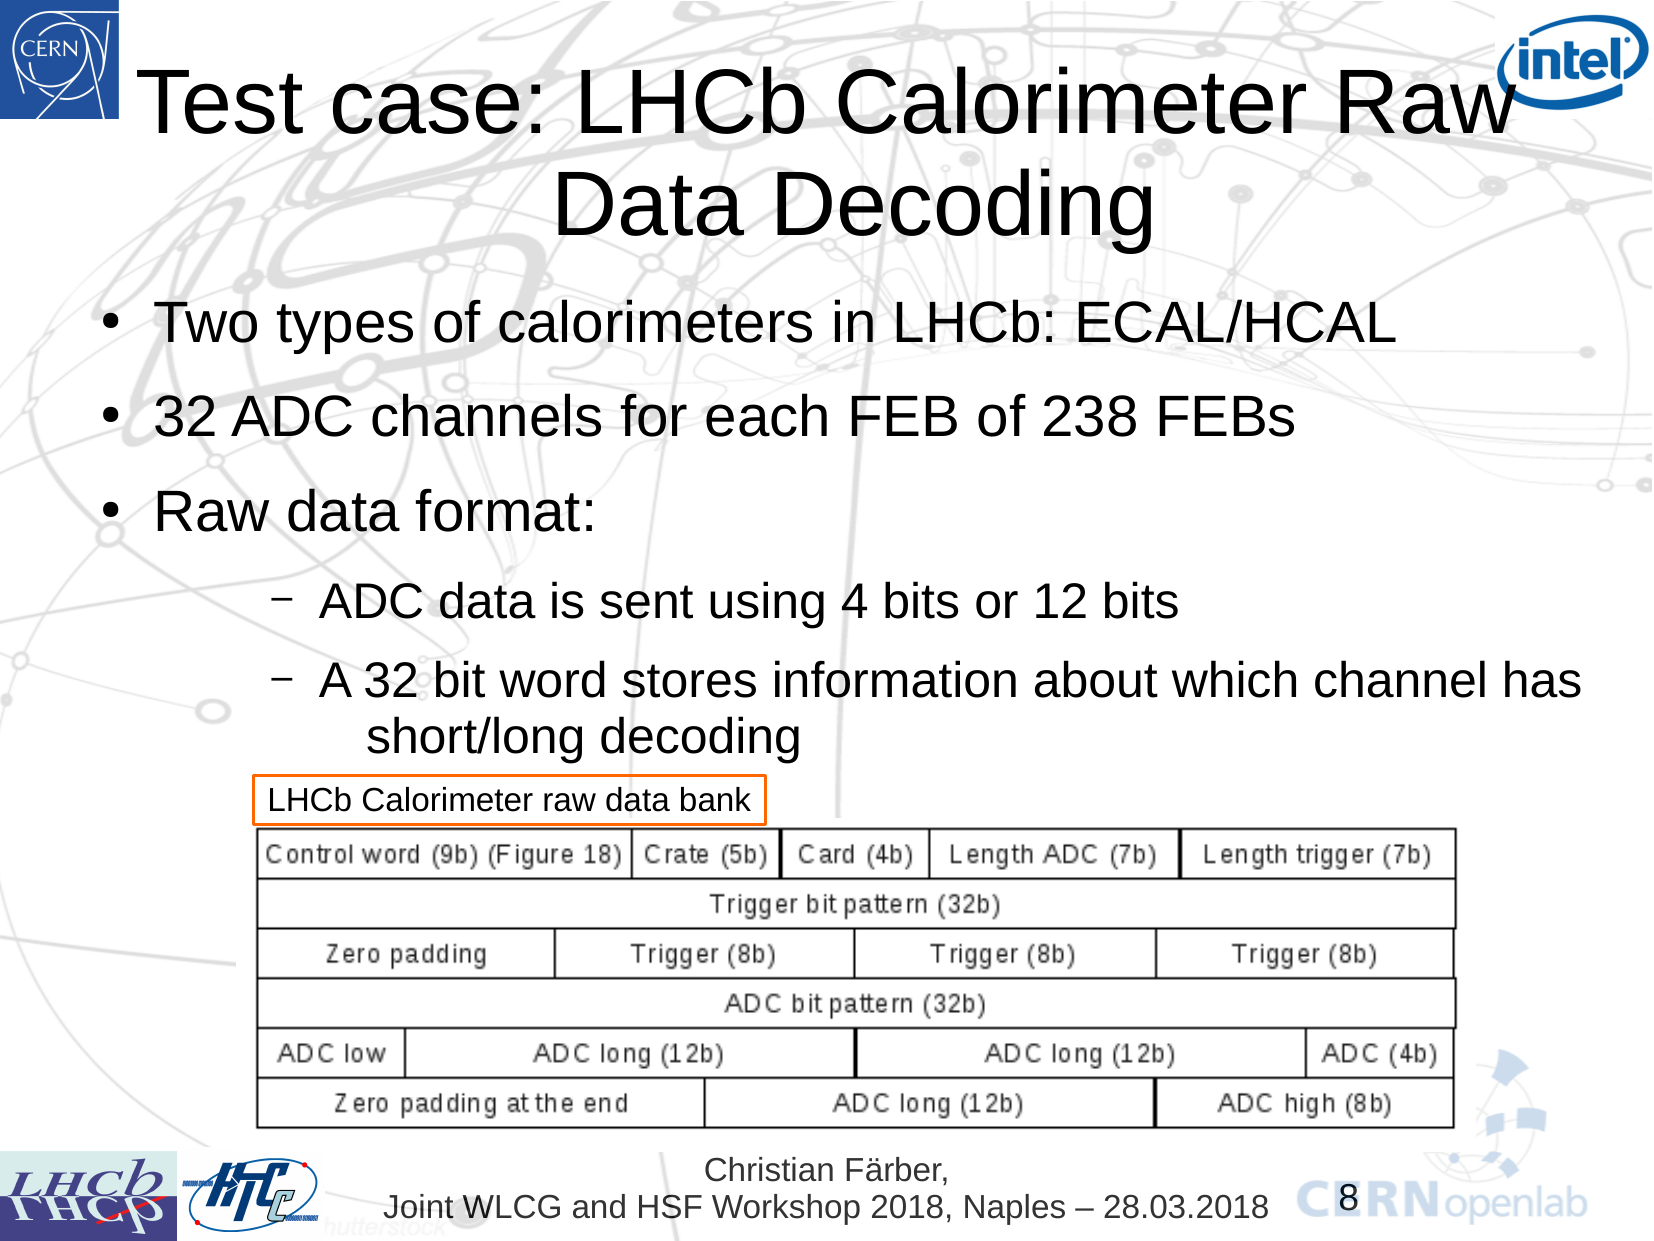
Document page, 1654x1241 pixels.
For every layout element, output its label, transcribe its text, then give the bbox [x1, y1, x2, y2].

picture [1495, 0, 1654, 119]
title Test case: LHCb Calorimeter Raw Data Decoding [82, 49, 1571, 257]
picture [0, 0, 119, 119]
text_box LHCb Calorimeter raw data bank [253, 775, 766, 825]
picture [0, 1151, 82, 1241]
picture [236, 818, 1476, 1152]
list Two types of calorimeters in LHCb: ECAL/HCAL 32 ADC channels for each FEB of 238 FEBs Raw data format: ADC data is sent using 4 bits or 12 bits A 32 bit word stores information about which channel has short/long decoding [82, 289, 1654, 1241]
